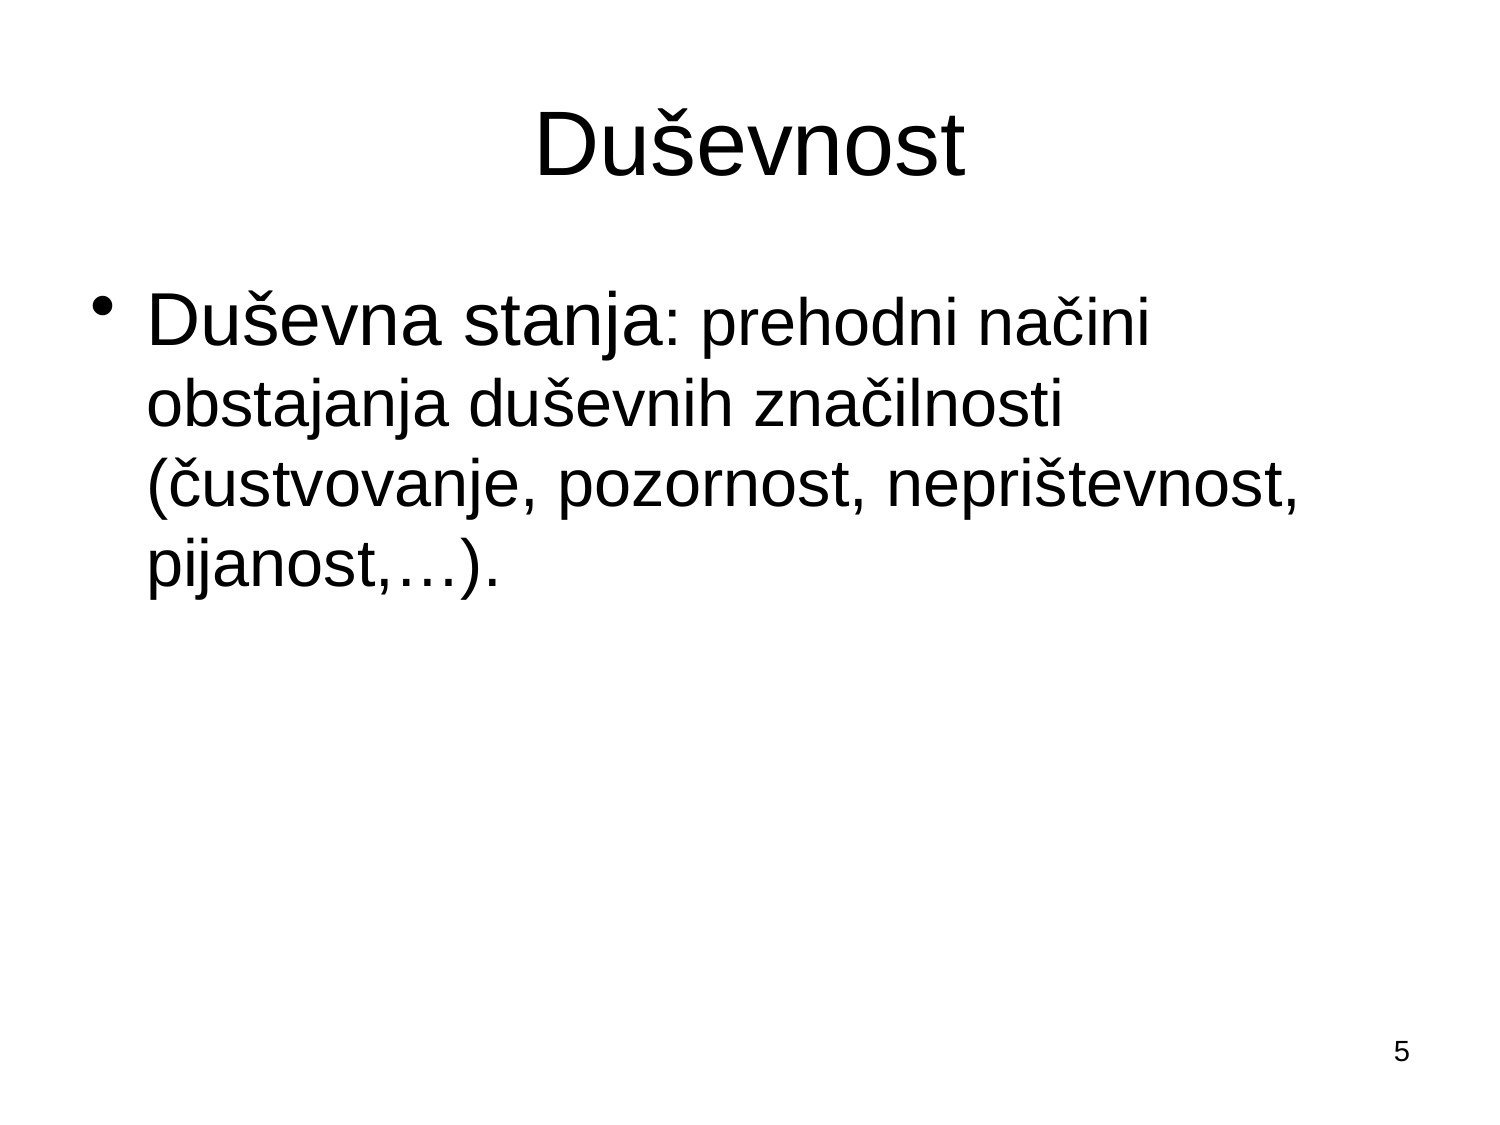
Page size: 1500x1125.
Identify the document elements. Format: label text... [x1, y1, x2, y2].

list Duševna stanja: prehodni načini obstajanja duševnih značilnosti (čustvovanje, pozornost, neprištevnost, pijanost,…). [75, 262, 1425, 1005]
title Duševnost [75, 45, 1425, 233]
slide_number <number> [1074, 1024, 1425, 1103]
